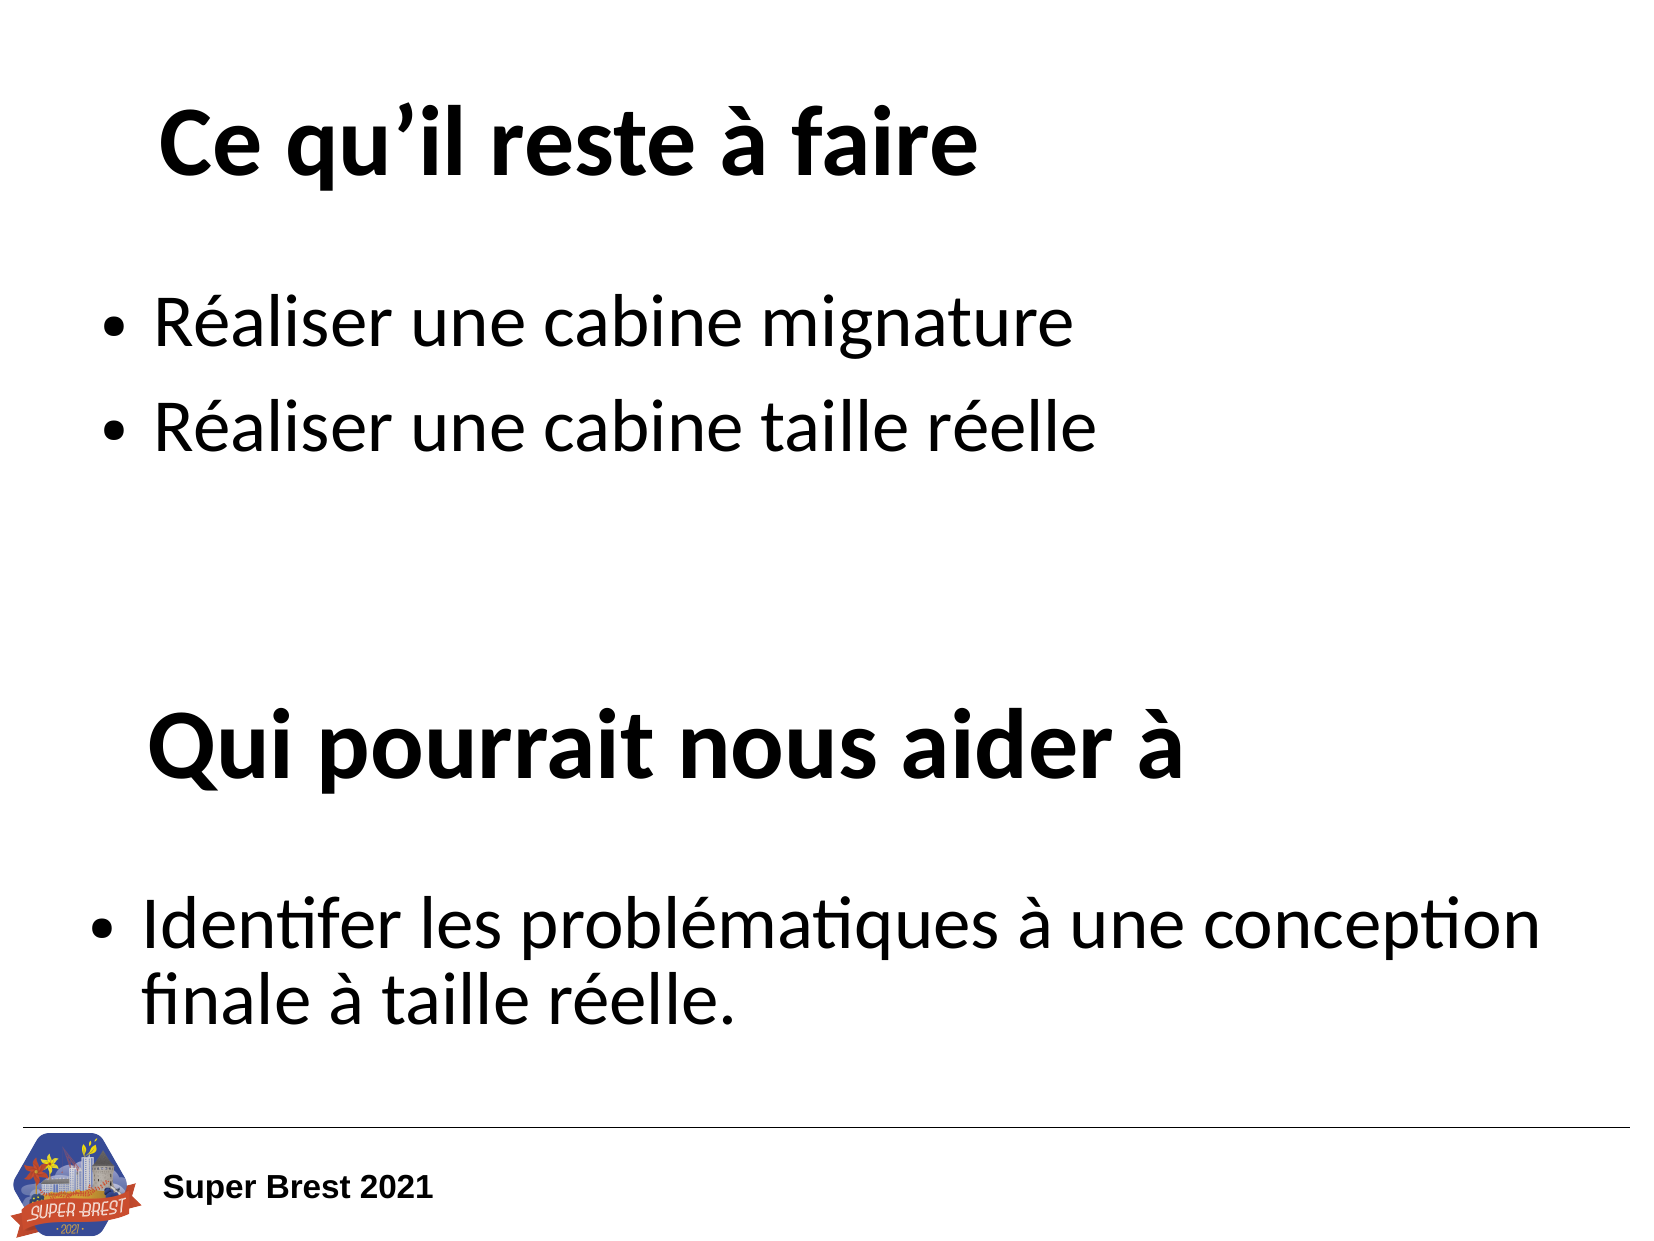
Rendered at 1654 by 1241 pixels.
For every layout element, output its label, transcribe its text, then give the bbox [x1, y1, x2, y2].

title Qui pourrait nous aider à [0, 649, 1607, 857]
title Ce qu’il reste à faire [11, 47, 1347, 255]
text_box Super Brest 2021 [147, 1160, 1070, 1214]
picture [10, 1133, 142, 1238]
list Identifer les problématiques à une conception finale à taille réelle. [70, 892, 1560, 1111]
list Réaliser une cabine mignature Réaliser une cabine taille réelle [82, 290, 1571, 649]
